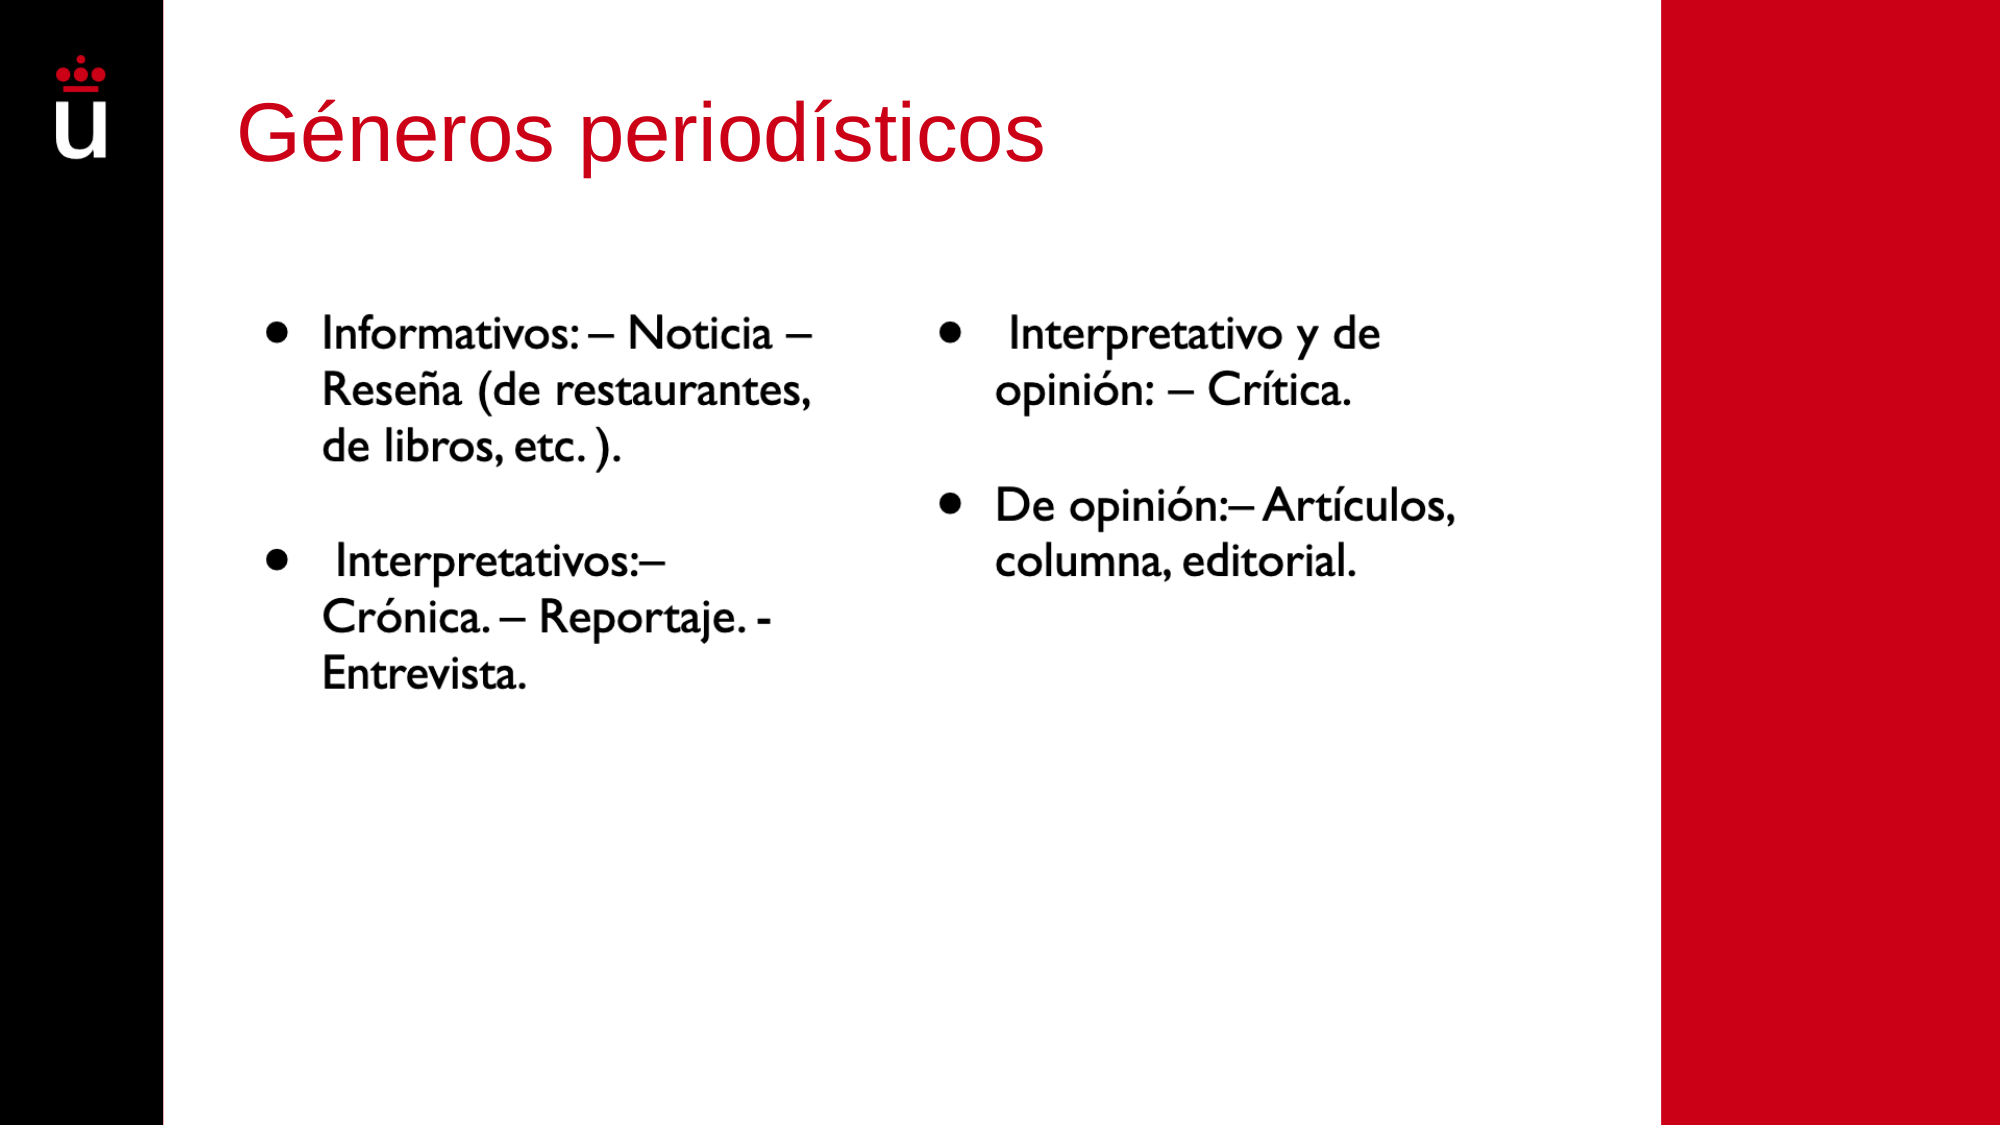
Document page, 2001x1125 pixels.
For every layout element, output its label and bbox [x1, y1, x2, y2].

picture [236, 235, 1643, 1034]
picture [55, 55, 117, 165]
